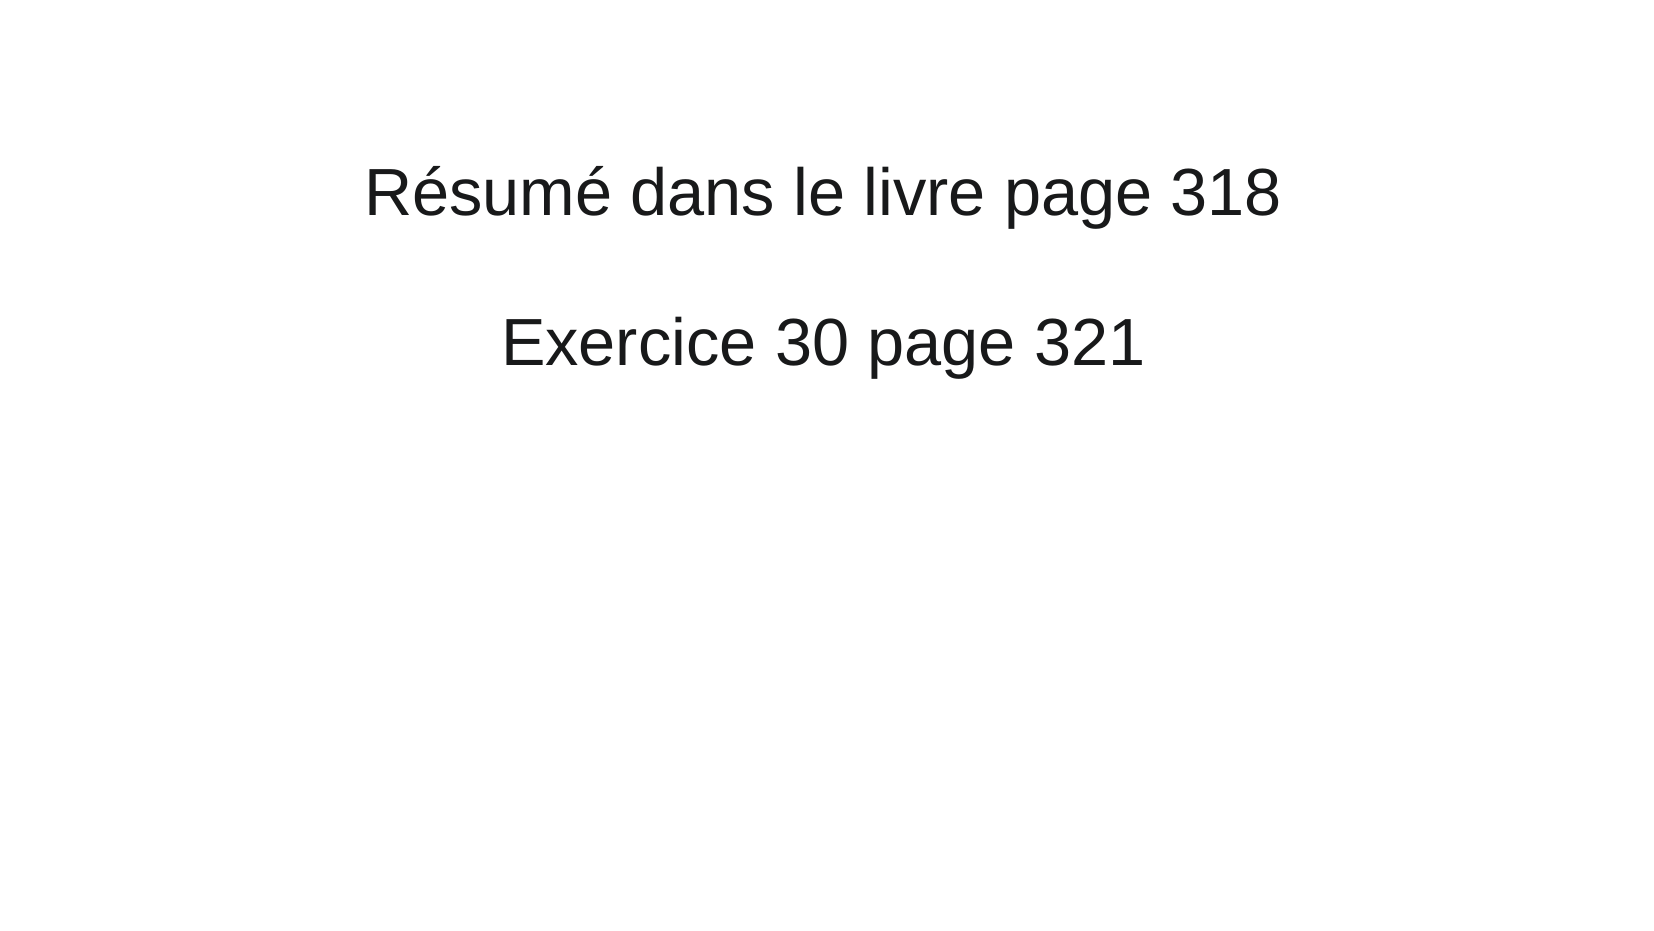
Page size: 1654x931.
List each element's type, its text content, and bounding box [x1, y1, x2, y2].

subtitle Résumé dans le livre page 318 Exercice 30 page 321 [79, 154, 1568, 529]
